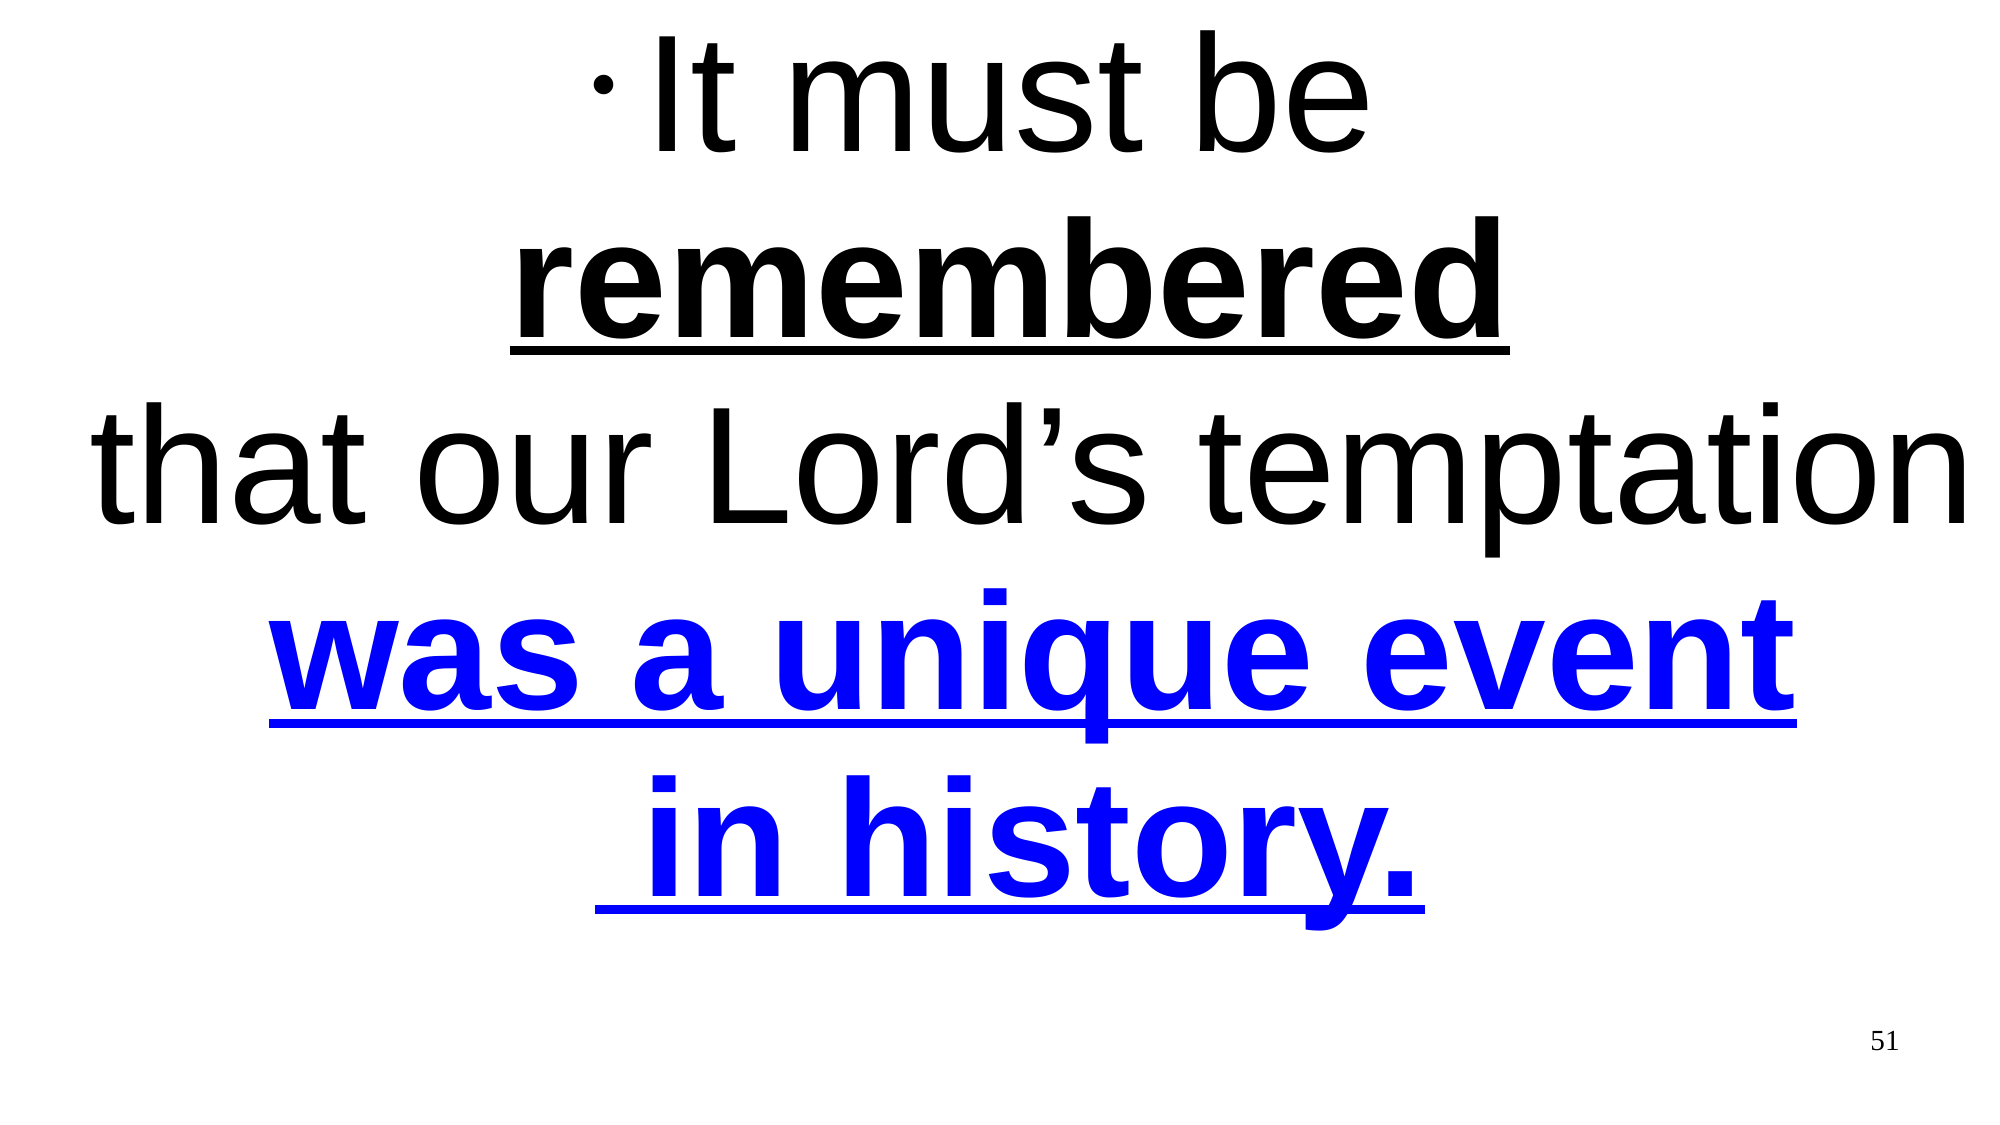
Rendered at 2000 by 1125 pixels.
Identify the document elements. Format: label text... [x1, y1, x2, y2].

list It must be remembered that our Lord’s temptation was a unique event in history. [0, 0, 1996, 1123]
